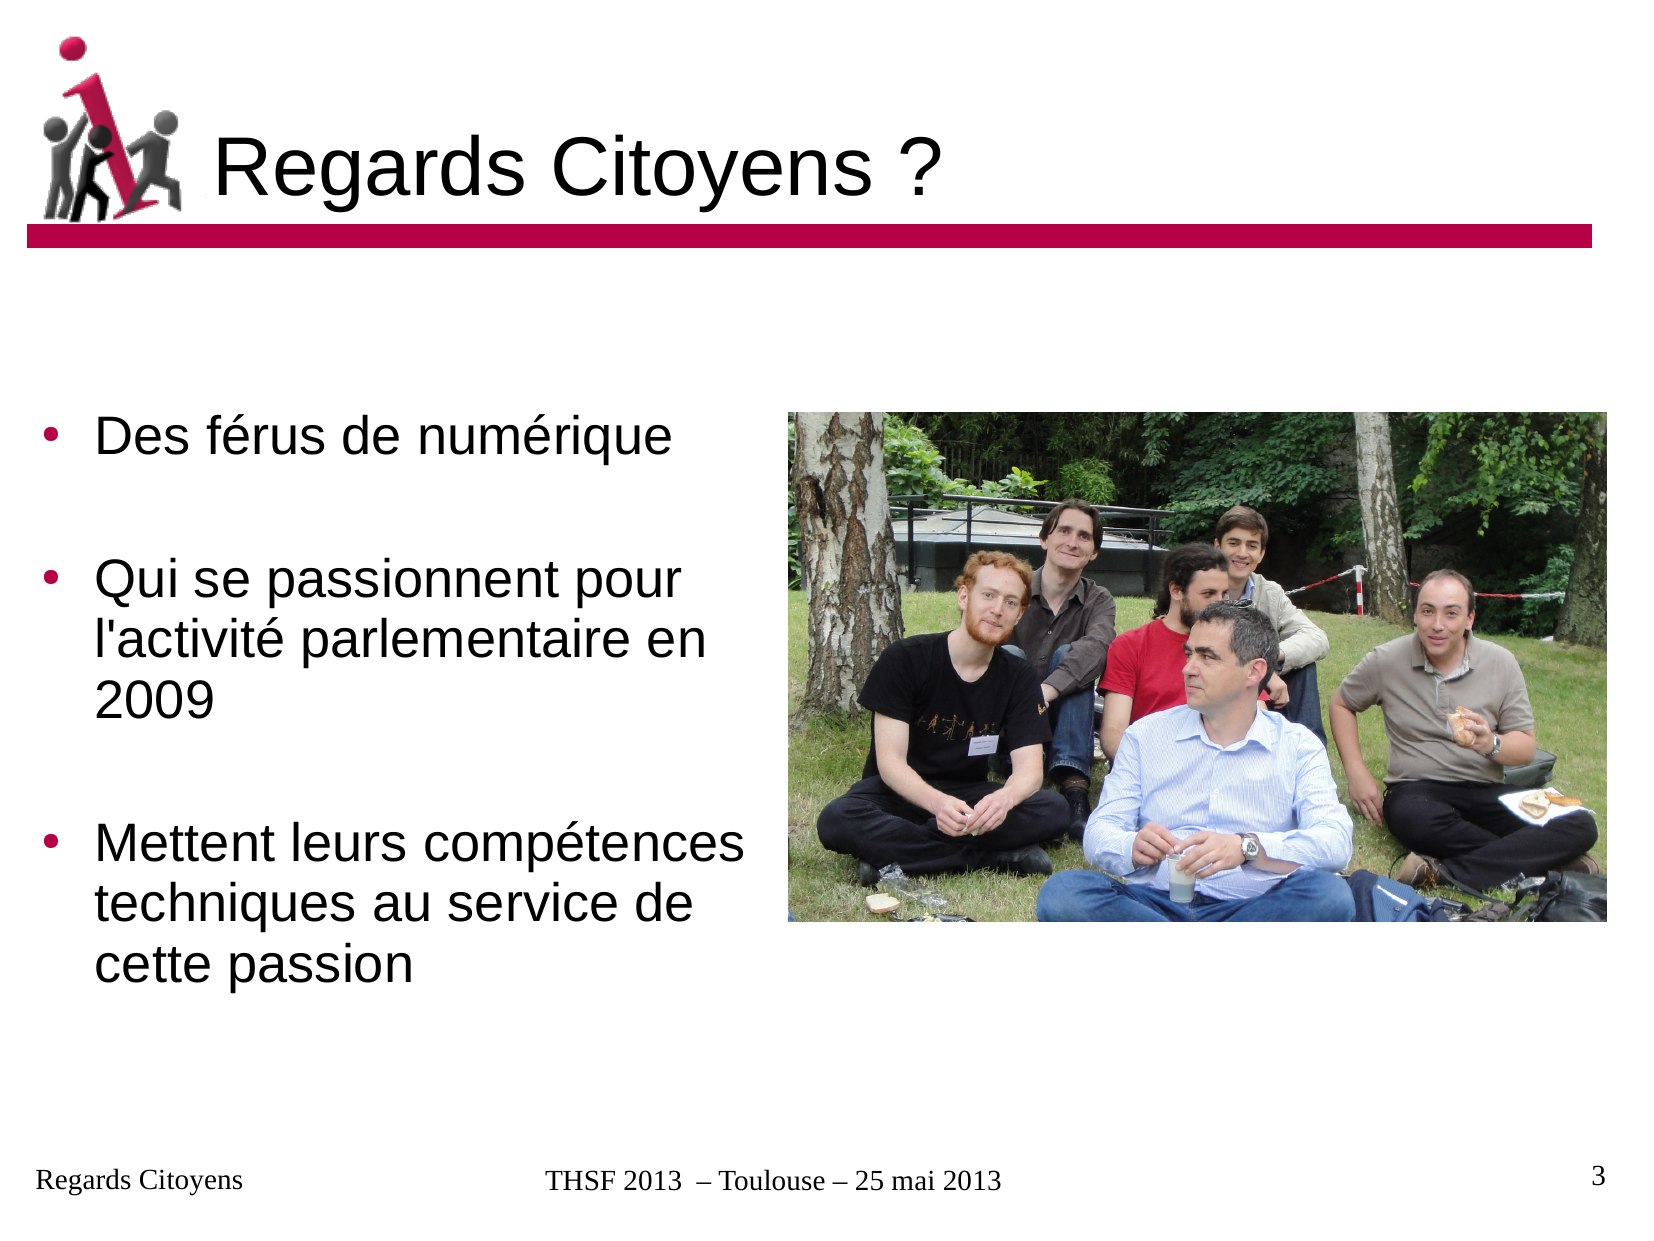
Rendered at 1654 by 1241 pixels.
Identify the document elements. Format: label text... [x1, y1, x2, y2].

title Regards Citoyens ? [212, 70, 1565, 264]
picture [27, 31, 208, 224]
picture [788, 412, 1607, 922]
list Des férus de numérique Qui se passionnent pour l'activité parlementaire en 2009 Mettent leurs compétences techniques au service de cette passion [23, 301, 762, 1120]
